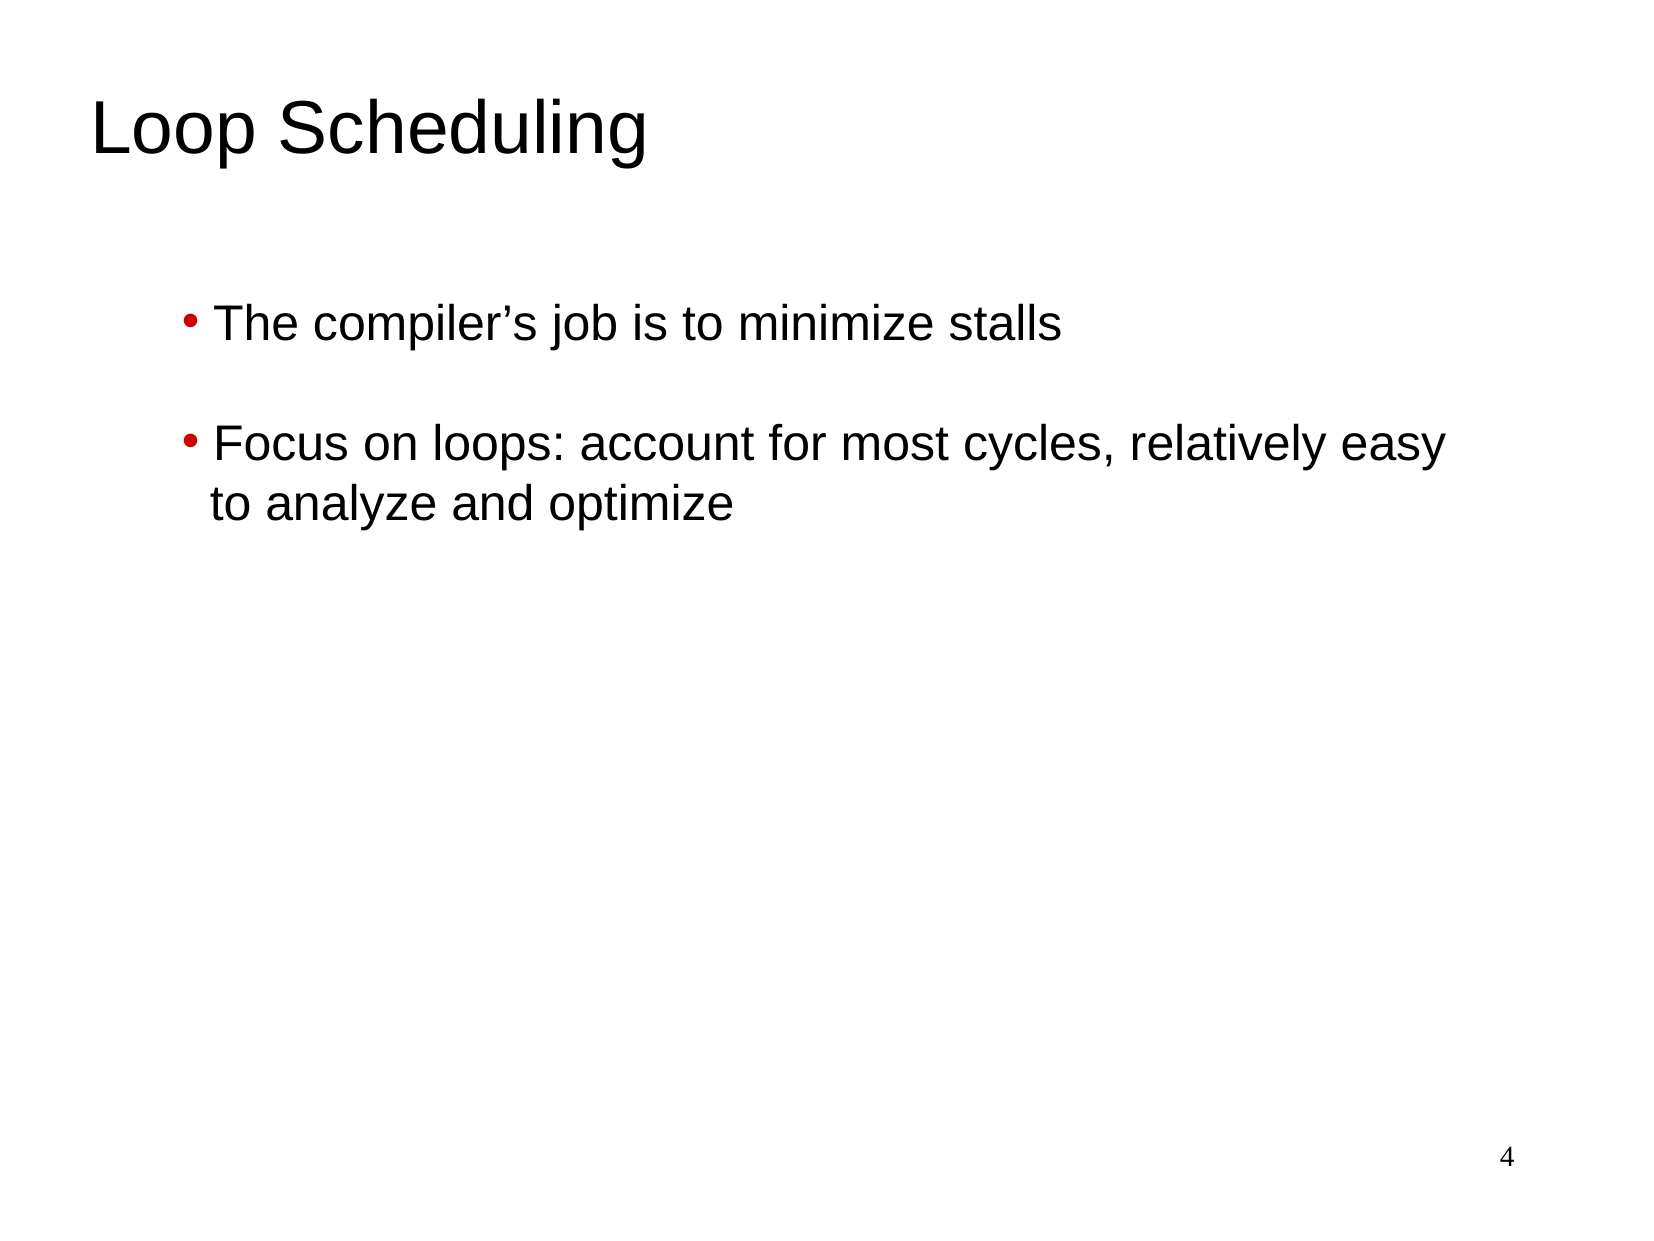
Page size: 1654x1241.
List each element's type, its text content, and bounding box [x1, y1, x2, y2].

text_box The compiler’s job is to minimize stalls Focus on loops: account for most cycles, relatively easy to analyze and optimize [167, 282, 1463, 539]
text_box <number> [1184, 1129, 1530, 1213]
text_box Loop Scheduling [75, 71, 665, 177]
